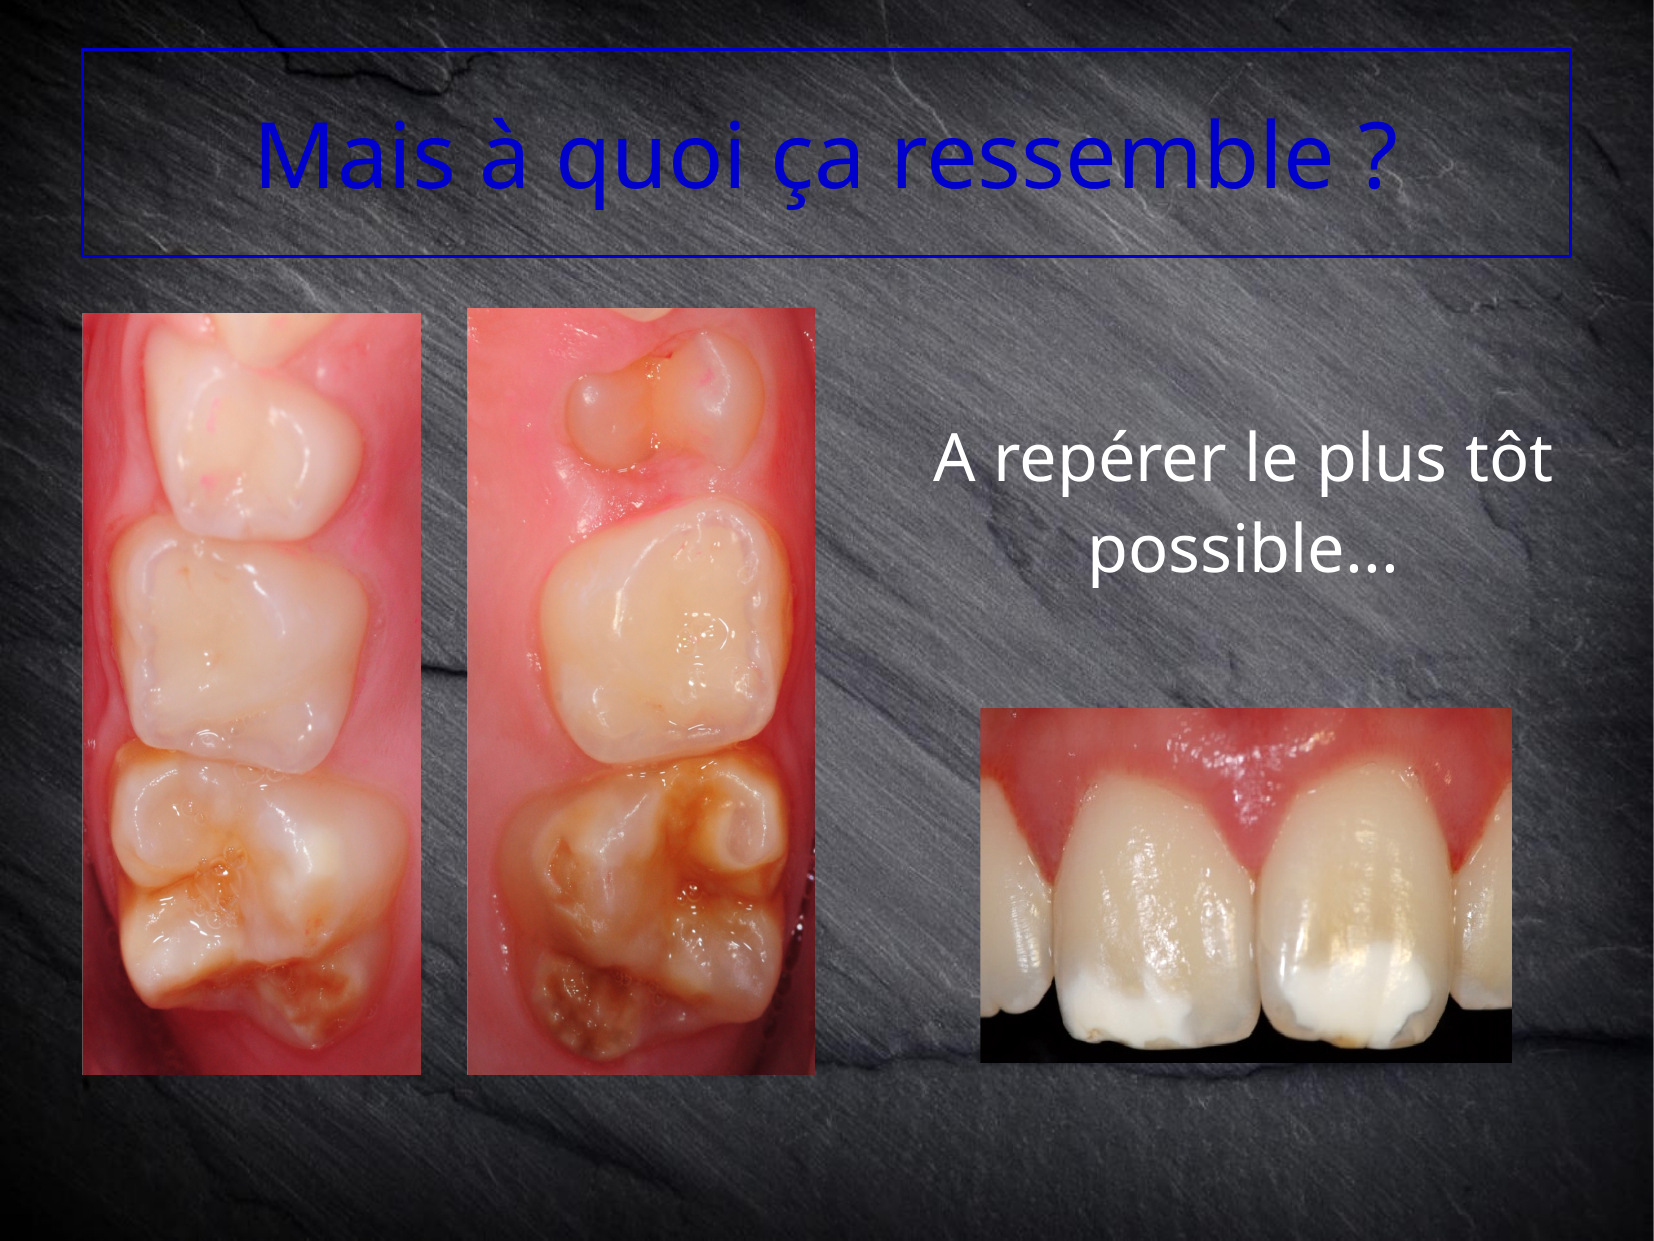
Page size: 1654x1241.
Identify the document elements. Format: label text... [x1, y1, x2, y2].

title Mais à quoi ça ressemble ? [82, 49, 1571, 257]
list A repérer le plus tôt possible... [845, 290, 1572, 681]
picture [0, 0, 1654, 1241]
